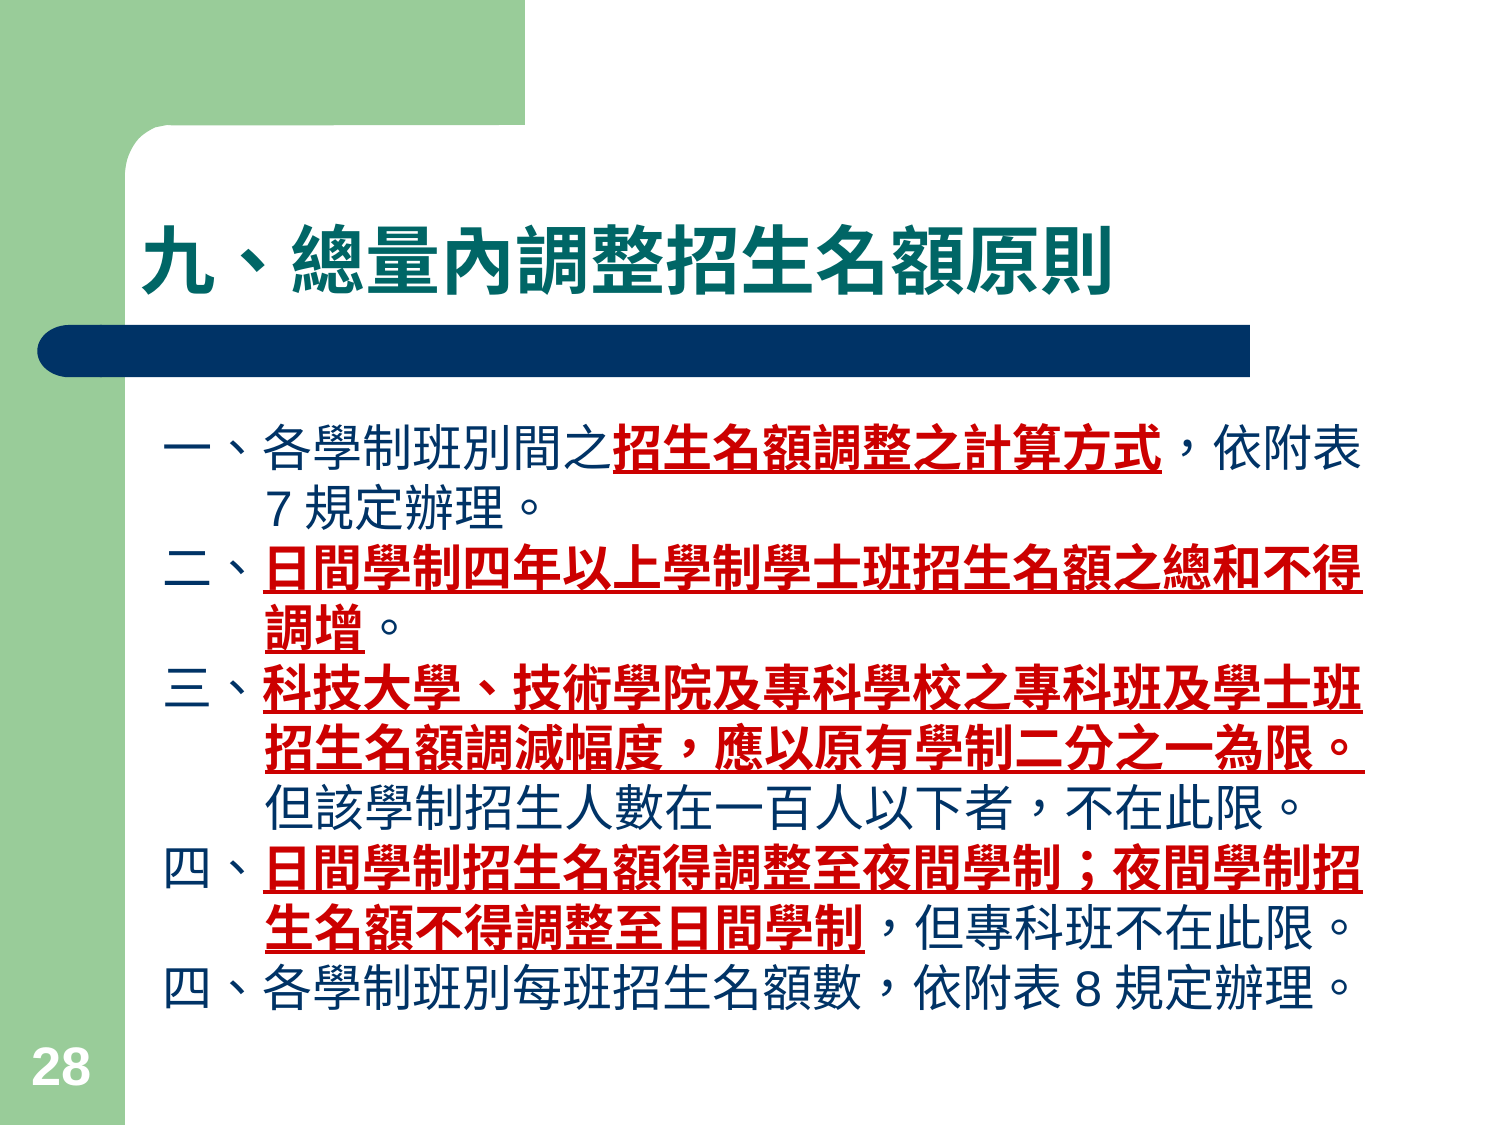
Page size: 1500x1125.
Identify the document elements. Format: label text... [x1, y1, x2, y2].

text_box 一、各學制班別間之招生名額調整之計算方式，依附表7規定辦理。 二、日間學制四年以上學制學士班招生名額之總和不得調增。 三、科技大學、技術學院及專科學校之專科班及學士班招生名額調減幅度，應以原有學制二分之一為限。但該學制招生人數在一百人以下者，不在此限。 四、日間學制招生名額得調整至夜間學制；夜間學制招生名額不得調整至日間學制，但專科班不在此限。 四、各學制班別每班招生名額數，依附表8規定辦理。 [147, 408, 1388, 1024]
slide_number <編號> [13, 1023, 111, 1105]
title 九、總量內調整招生名額原則 [125, 125, 1425, 313]
